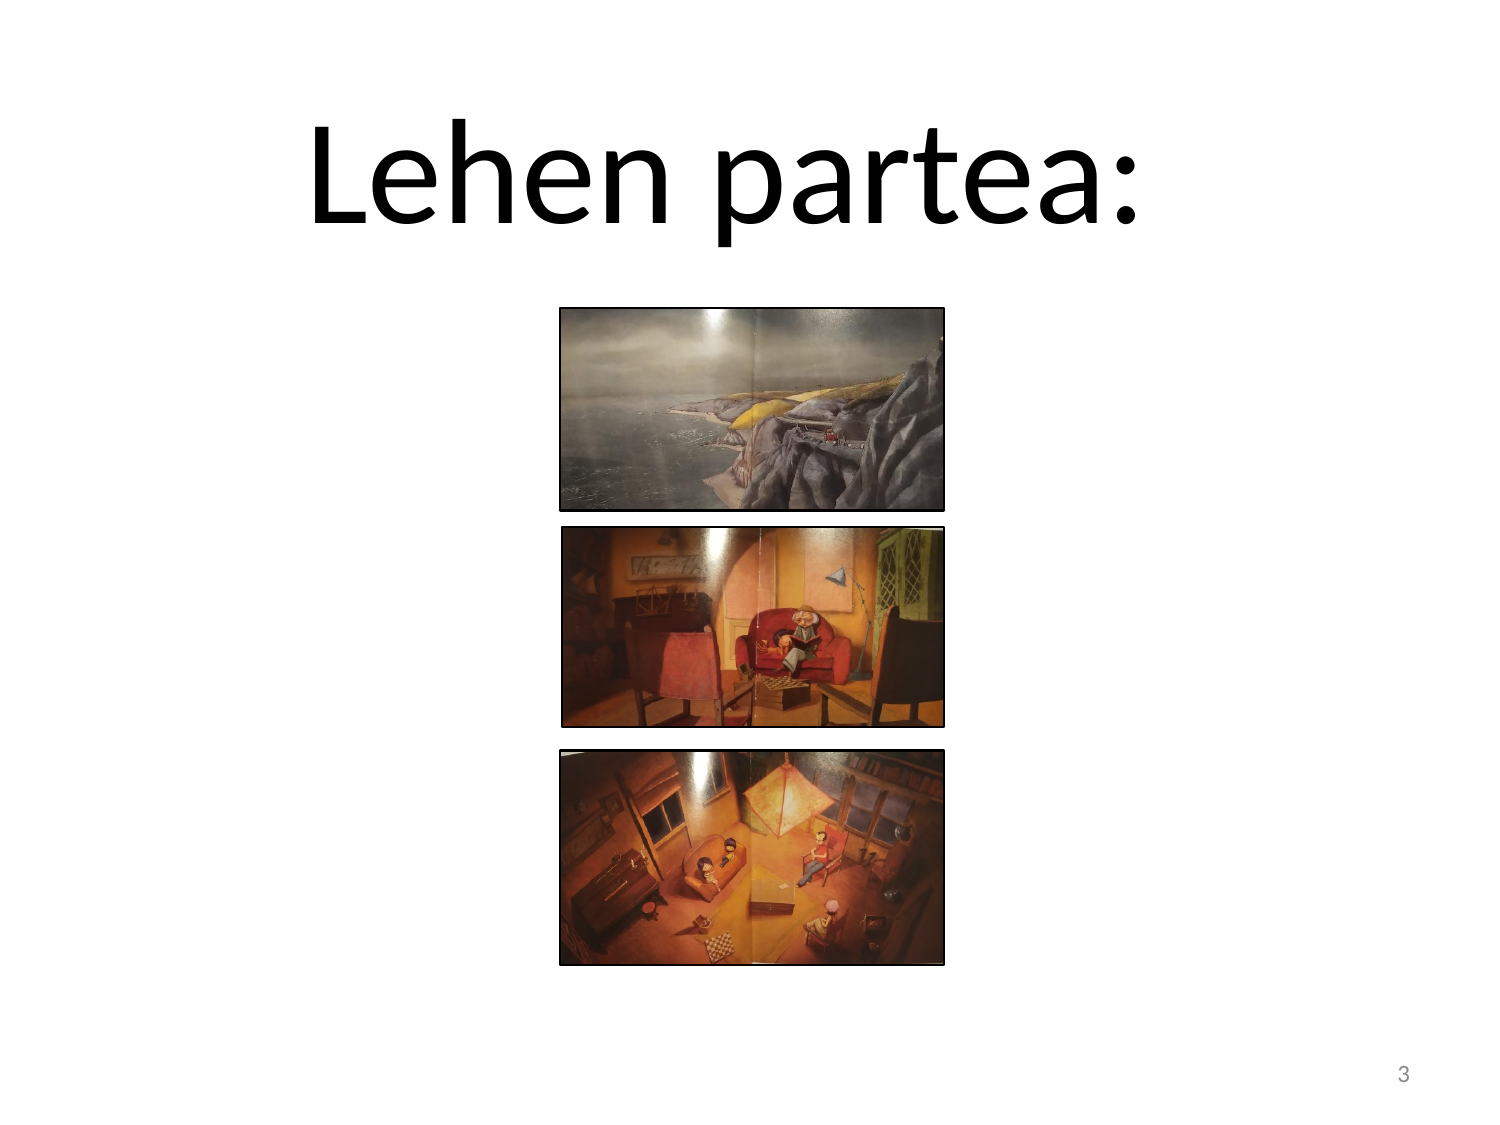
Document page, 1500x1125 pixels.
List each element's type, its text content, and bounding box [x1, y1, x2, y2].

slide_number <numéro> [1074, 1042, 1425, 1103]
picture [561, 308, 943, 510]
picture [561, 751, 943, 964]
picture [562, 528, 943, 727]
text_box Lehen partea: [290, 66, 1162, 307]
